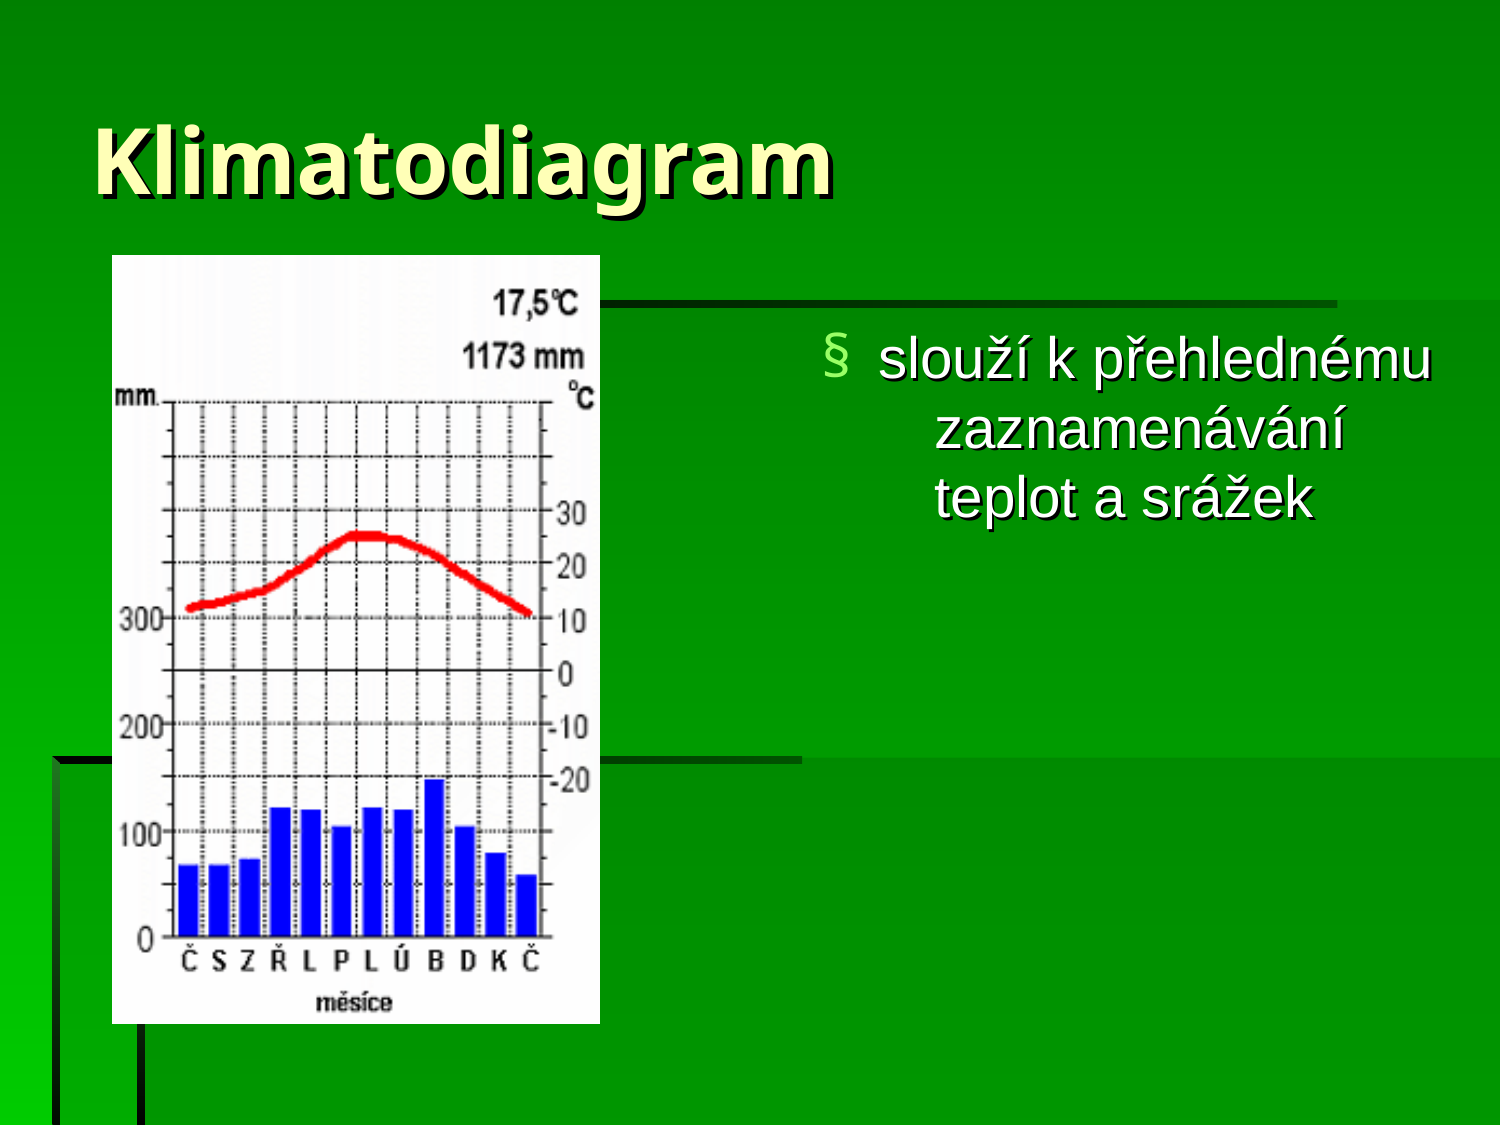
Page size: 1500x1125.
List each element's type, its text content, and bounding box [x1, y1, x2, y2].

picture [112, 255, 600, 1024]
list slouží k přehlednému zaznamenávání teplot a srážek [806, 312, 1452, 1001]
title Klimatodiagram [75, 40, 1451, 276]
